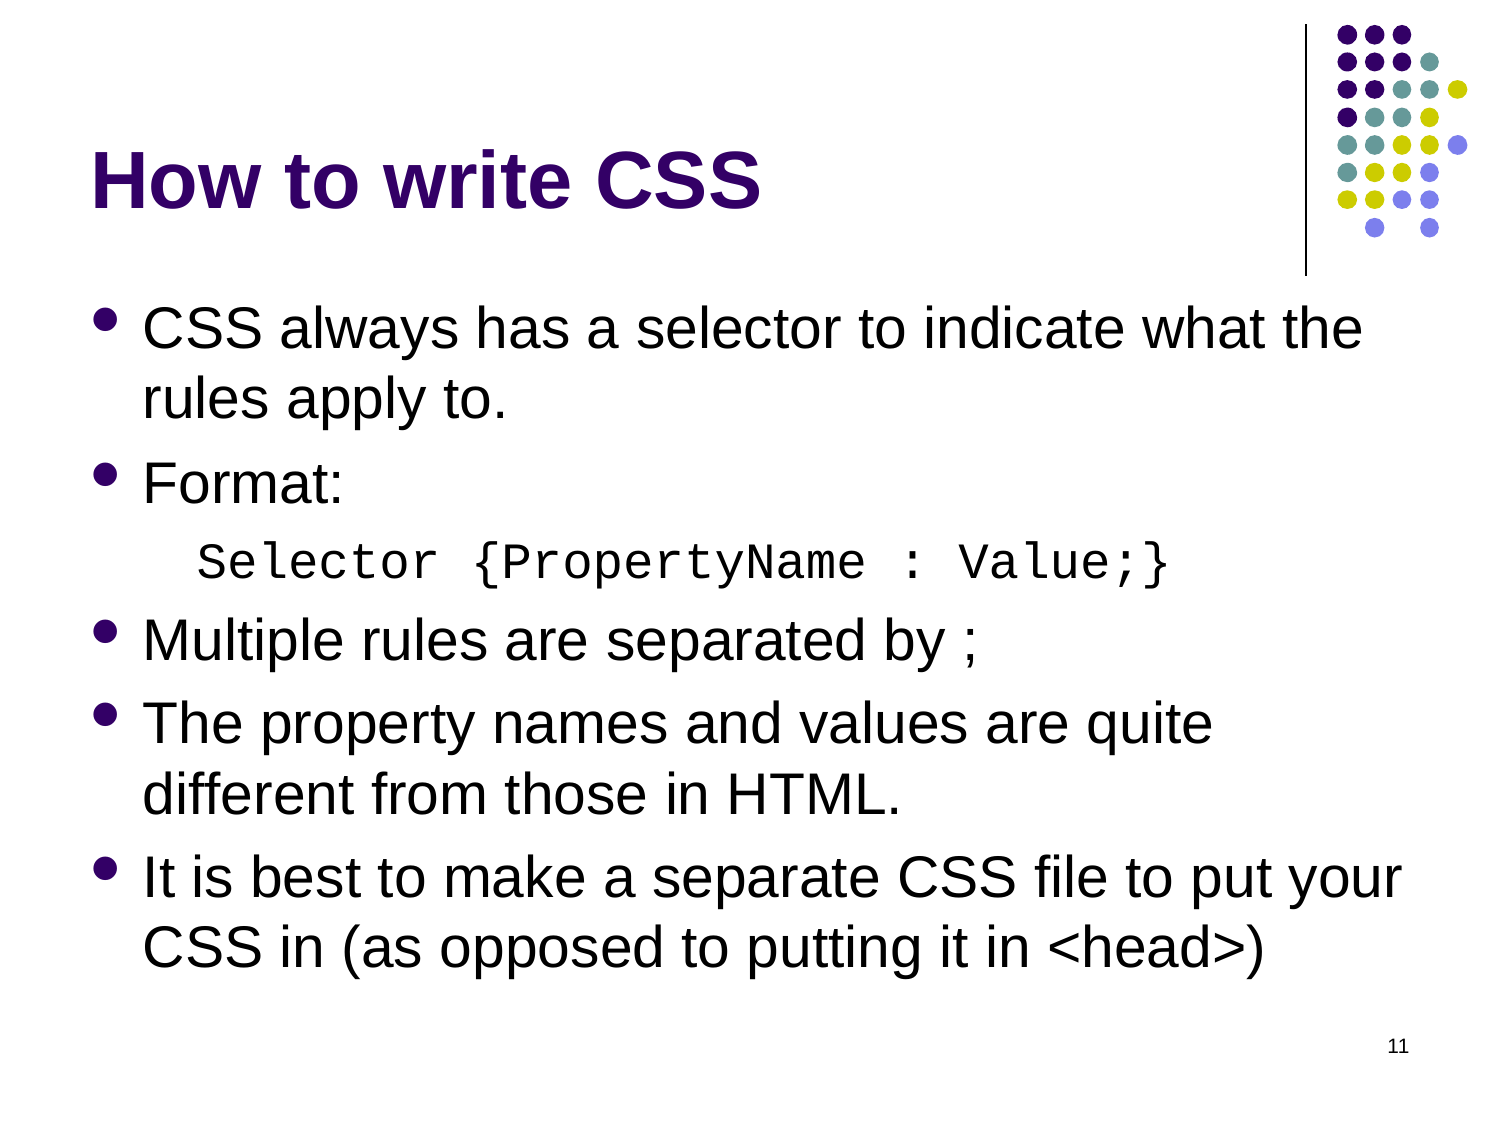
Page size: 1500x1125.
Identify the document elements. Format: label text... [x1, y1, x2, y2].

list CSS always has a selector to indicate what the rules apply to. Format: Selector {PropertyName : Value;} Multiple rules are separated by ; The property names and values are quite different from those in HTML. It is best to make a separate CSS file to put your CSS in (as opposed to putting it in <head>) [75, 282, 1426, 1006]
text_box <number> [1074, 1025, 1426, 1101]
title How to write CSS [74, 20, 1313, 233]
